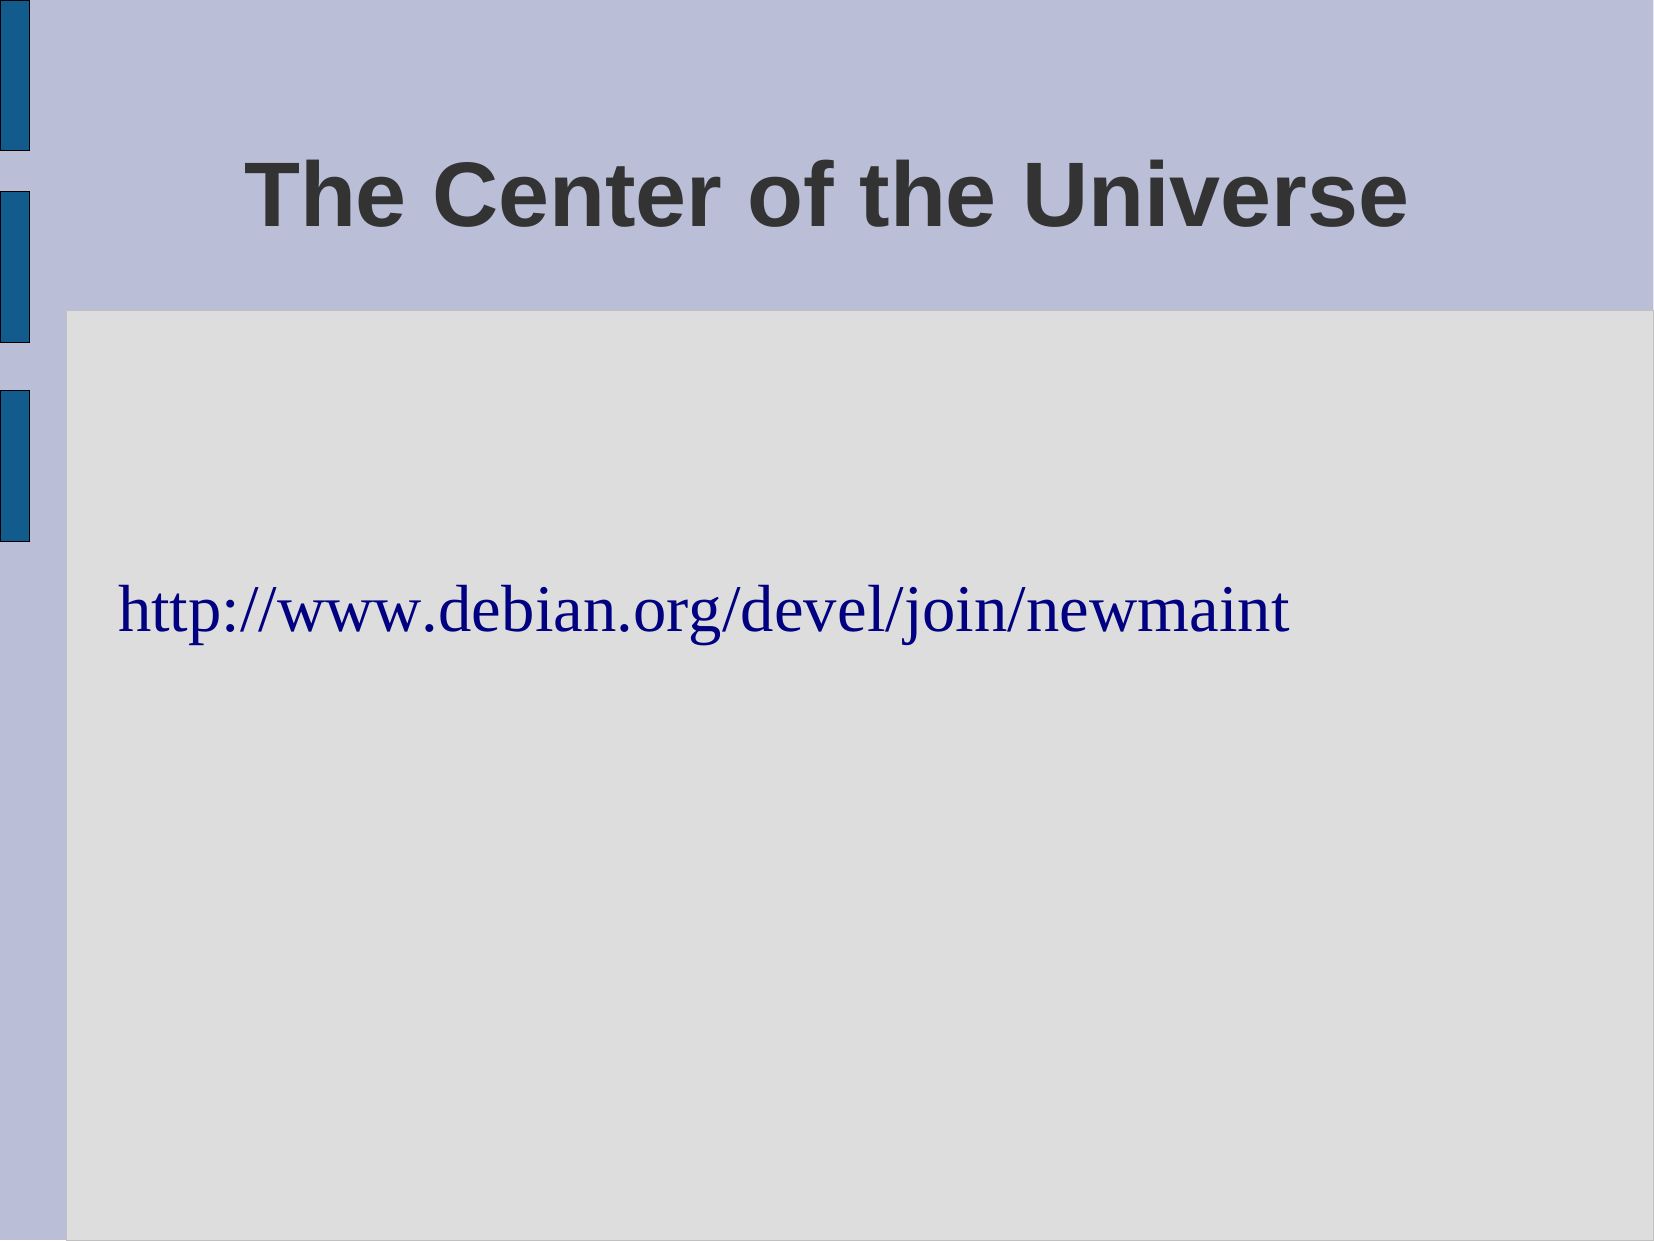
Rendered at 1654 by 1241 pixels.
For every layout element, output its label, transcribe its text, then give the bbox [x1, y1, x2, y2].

title The Center of the Universe [121, 91, 1534, 299]
text_box http://www.debian.org/devel/join/newmaint [118, 571, 1625, 650]
